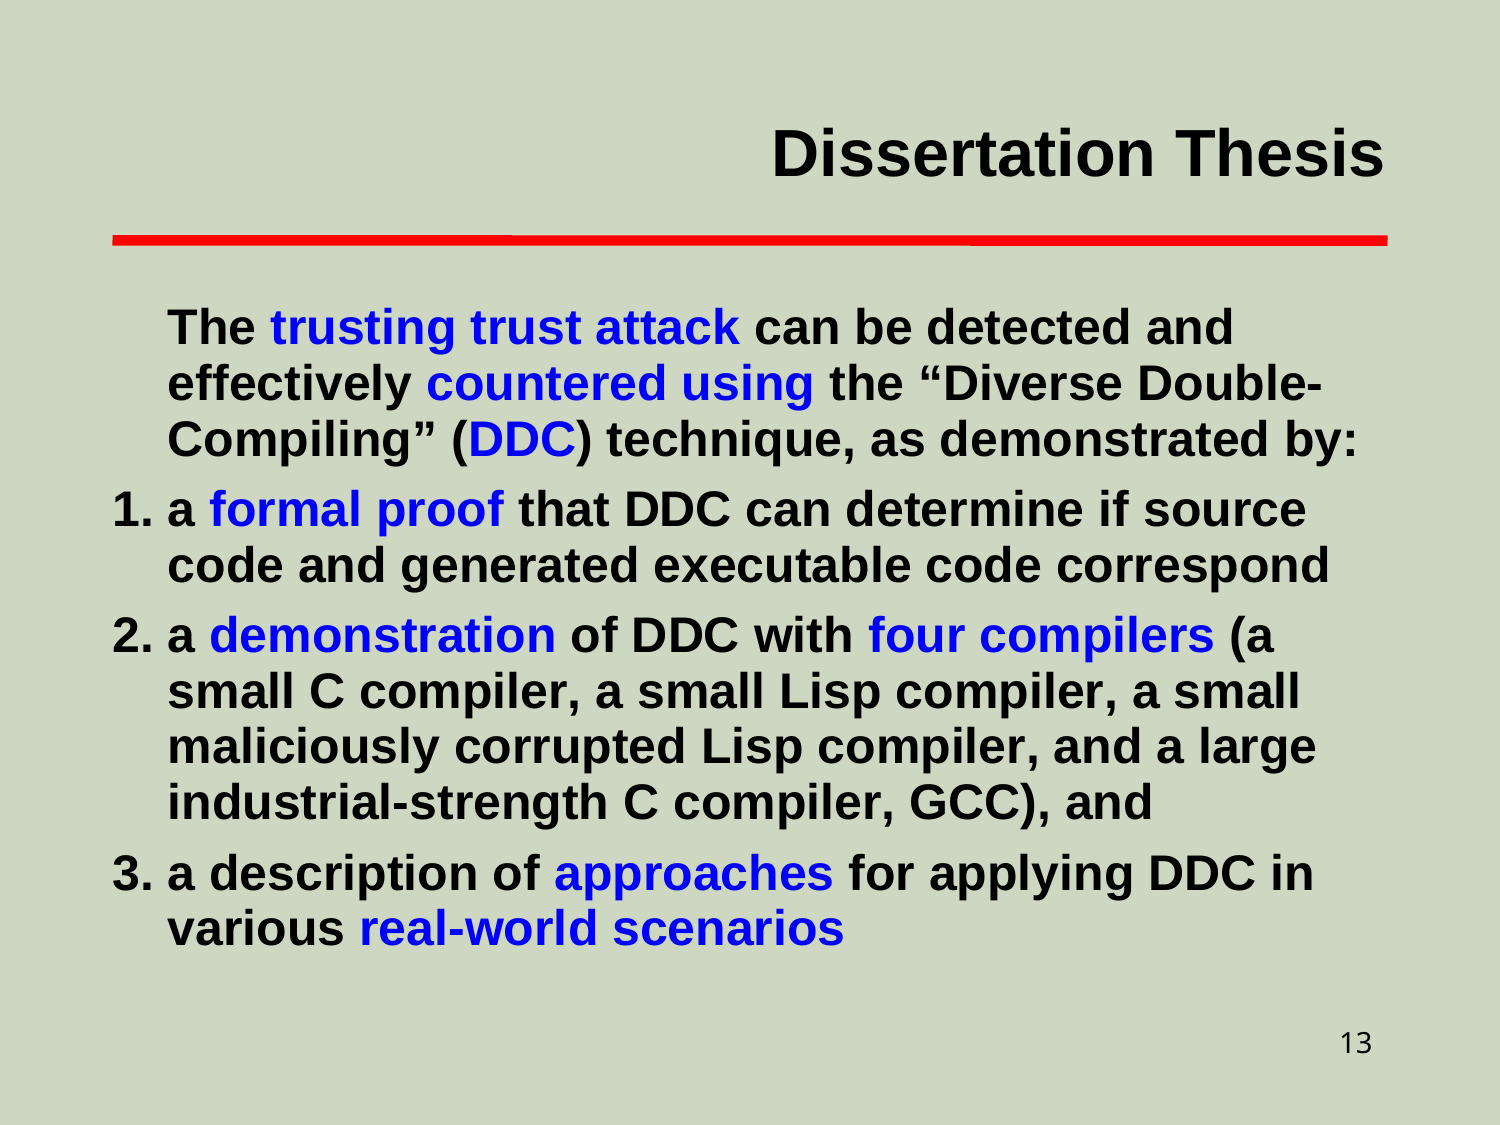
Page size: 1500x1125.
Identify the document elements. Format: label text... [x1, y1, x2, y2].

list The trusting trust attack can be detected and effectively countered using the “Diverse Double-Compiling” (DDC) technique, as demonstrated by: a formal proof that DDC can determine if source code and generated executable code correspond a demonstration of DDC with four compilers (a small C compiler, a small Lisp compiler, a small maliciously corrupted Lisp compiler, and a large industrial-strength C compiler, GCC), and a description of approaches for applying DDC in various real-world scenarios [112, 299, 1387, 1099]
title Dissertation Thesis [124, 93, 1387, 216]
